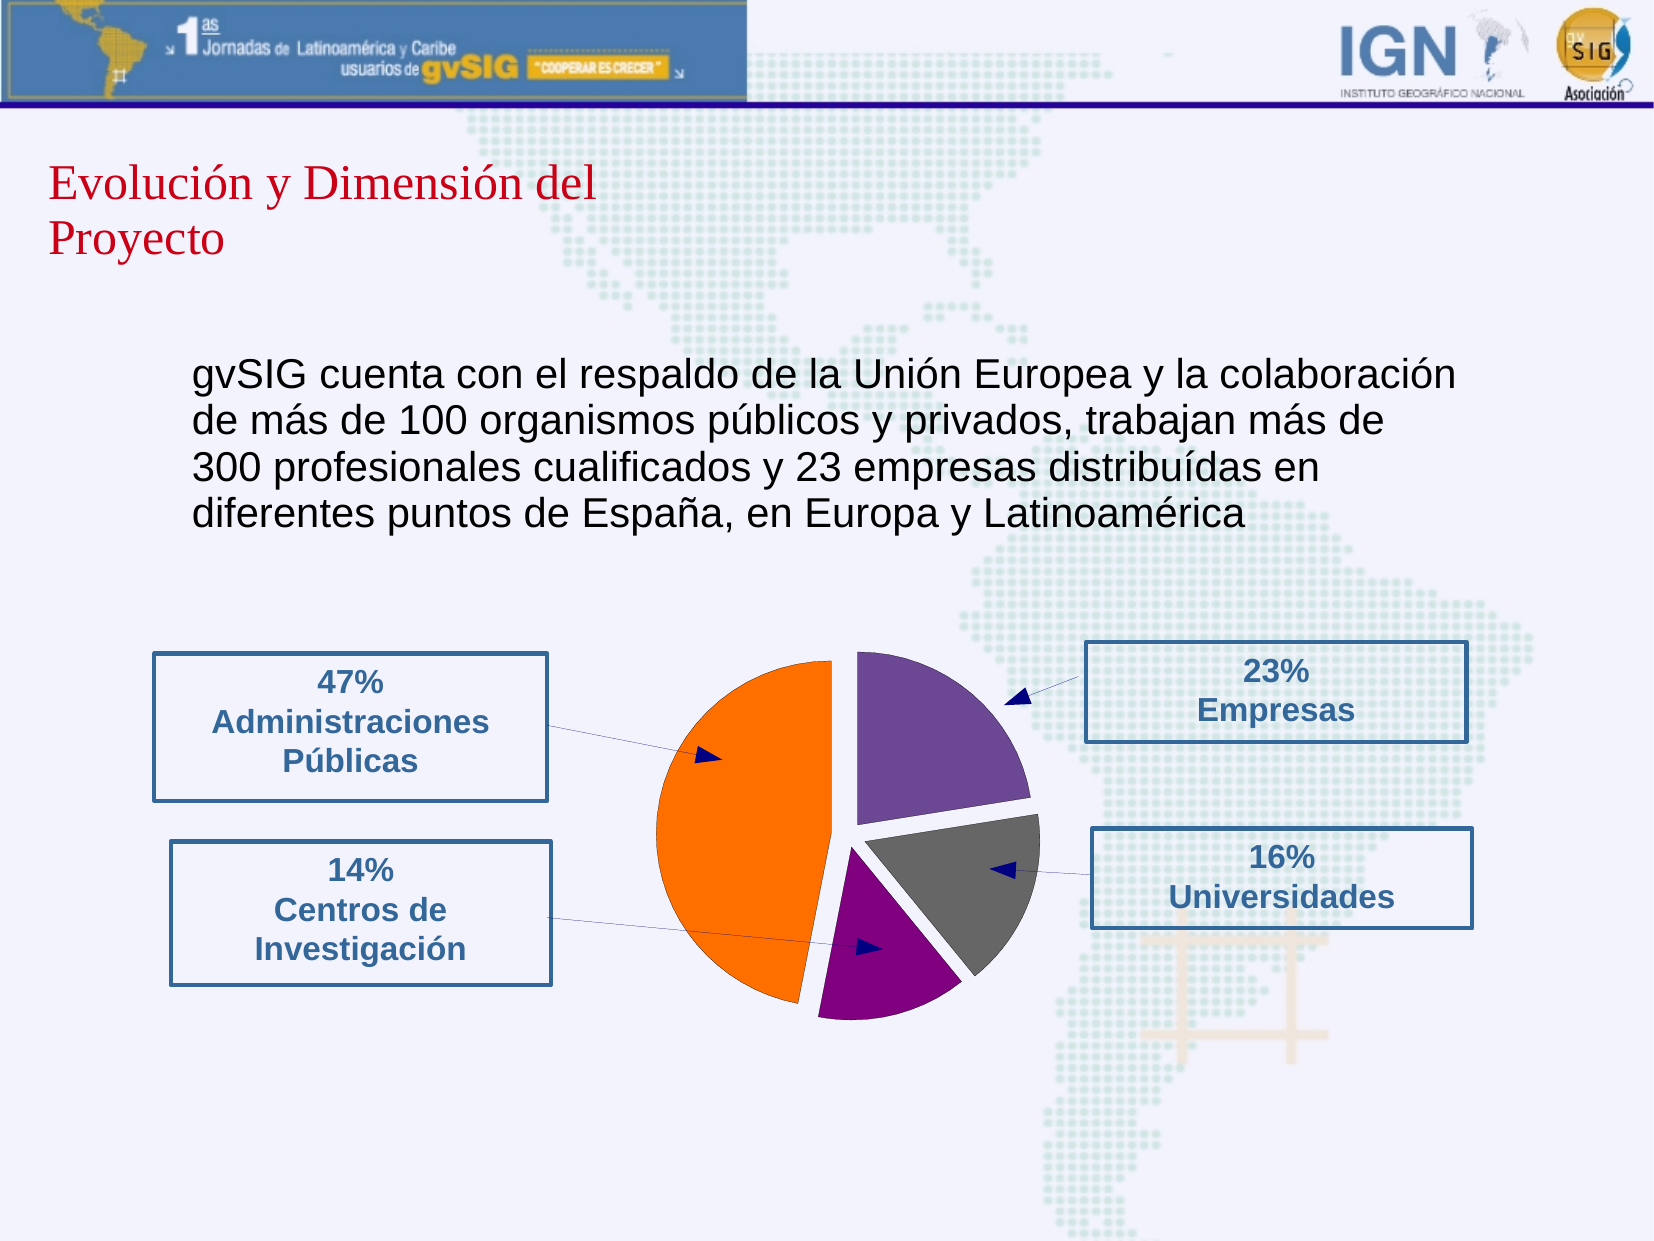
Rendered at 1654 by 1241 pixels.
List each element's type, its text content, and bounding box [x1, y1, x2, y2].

picture [0, 0, 1654, 1241]
text_box 47% Administraciones Públicas [154, 653, 548, 866]
text_box gvSIG cuenta con el respaldo de la Unión Europea y la colaboración de más de 100 organismos públicos y privados, trabajan más de 300 profesionales cualificados y 23 empresas distribuídas en diferentes puntos de España, en Europa y Latinoamérica [177, 236, 1477, 579]
text_box 14% Centros de Investigación [170, 841, 551, 1058]
text_box 23% Empresas [1086, 641, 1467, 786]
text_box Evolución y Dimensión del Proyecto [33, 147, 798, 223]
text_box 16% Universidades [1092, 828, 1473, 973]
